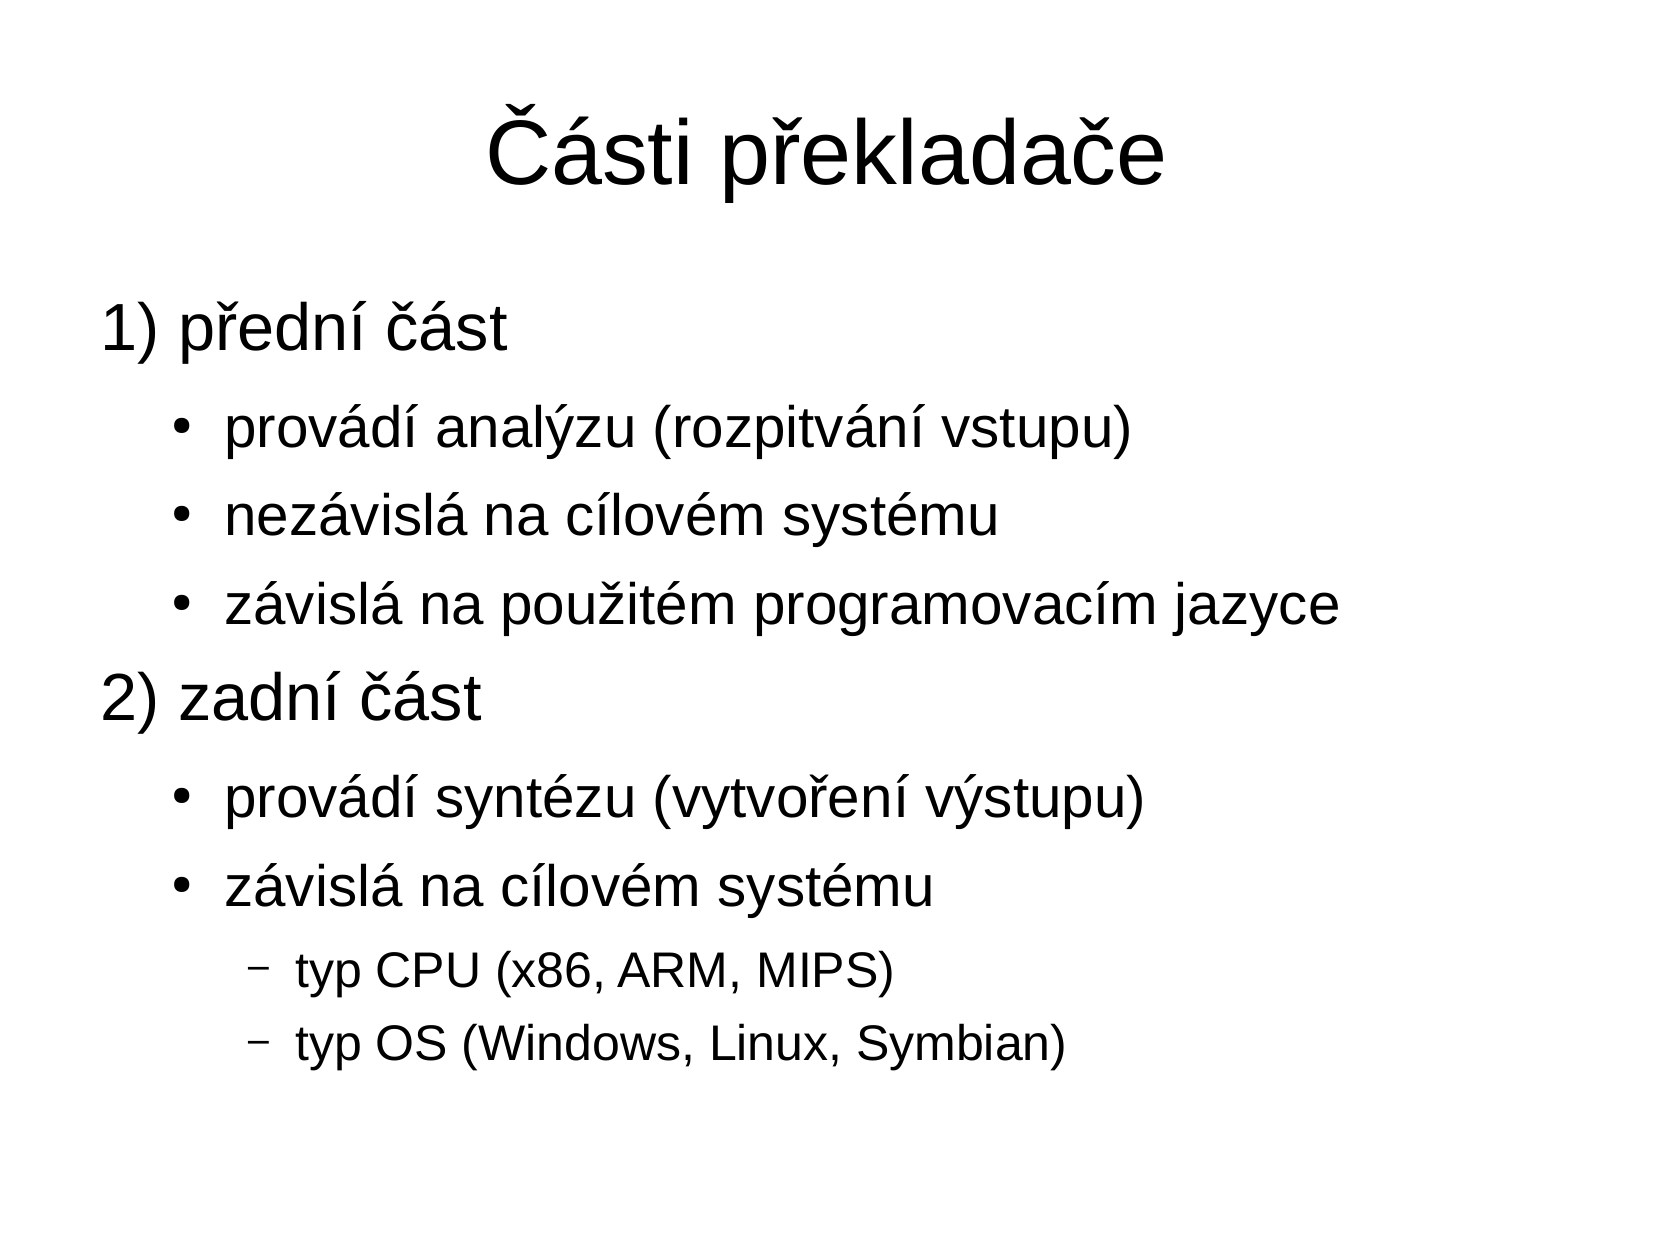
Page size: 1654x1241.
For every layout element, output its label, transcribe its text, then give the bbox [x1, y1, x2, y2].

title Části překladače [82, 56, 1571, 250]
list přední část provádí analýzu (rozpitvání vstupu) nezávislá na cílovém systému závislá na použitém programovacím jazyce zadní část provádí syntézu (vytvoření výstupu) závislá na cílovém systému typ CPU (x86, ARM, MIPS) typ OS (Windows, Linux, Symbian) [82, 290, 1571, 1094]
